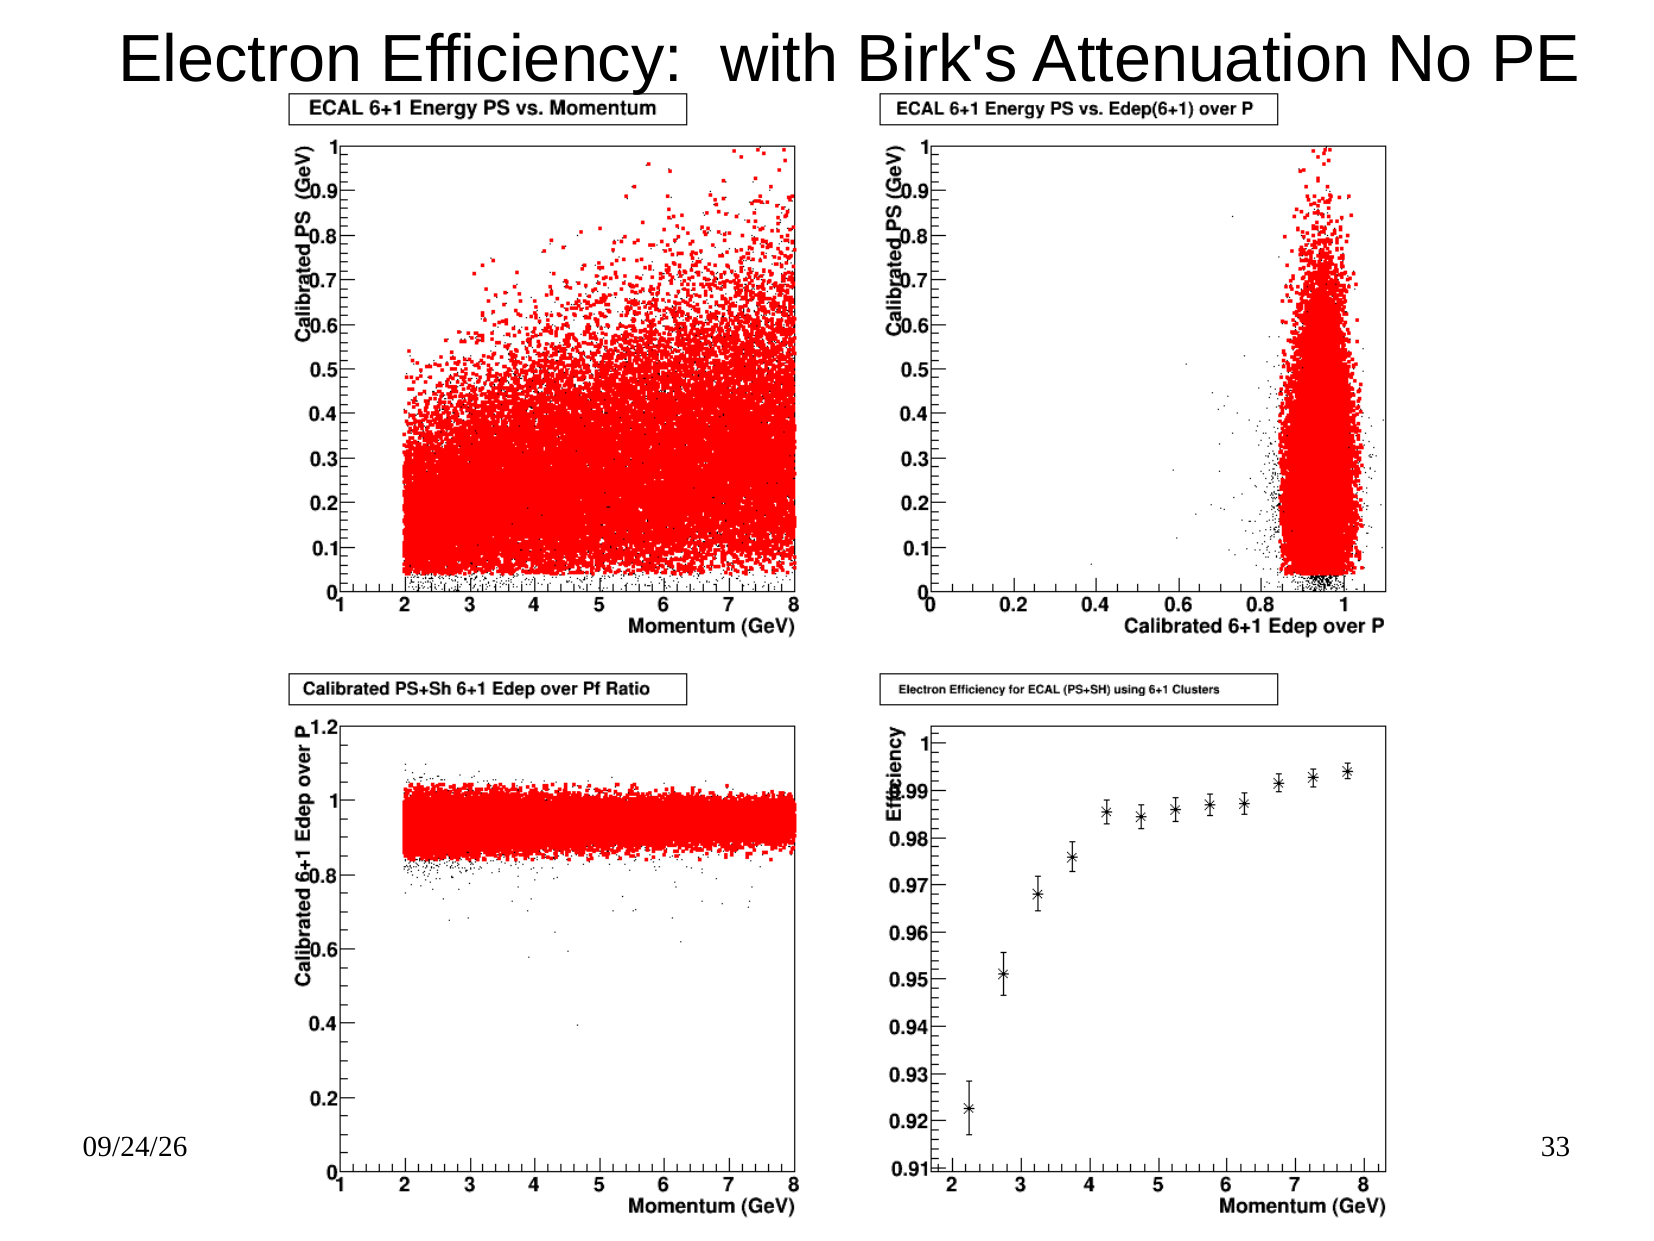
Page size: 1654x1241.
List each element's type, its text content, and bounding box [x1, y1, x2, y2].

picture [272, 96, 1454, 1239]
title Electron Efficiency: with Birk's Attenuation No PE [118, 20, 1653, 96]
